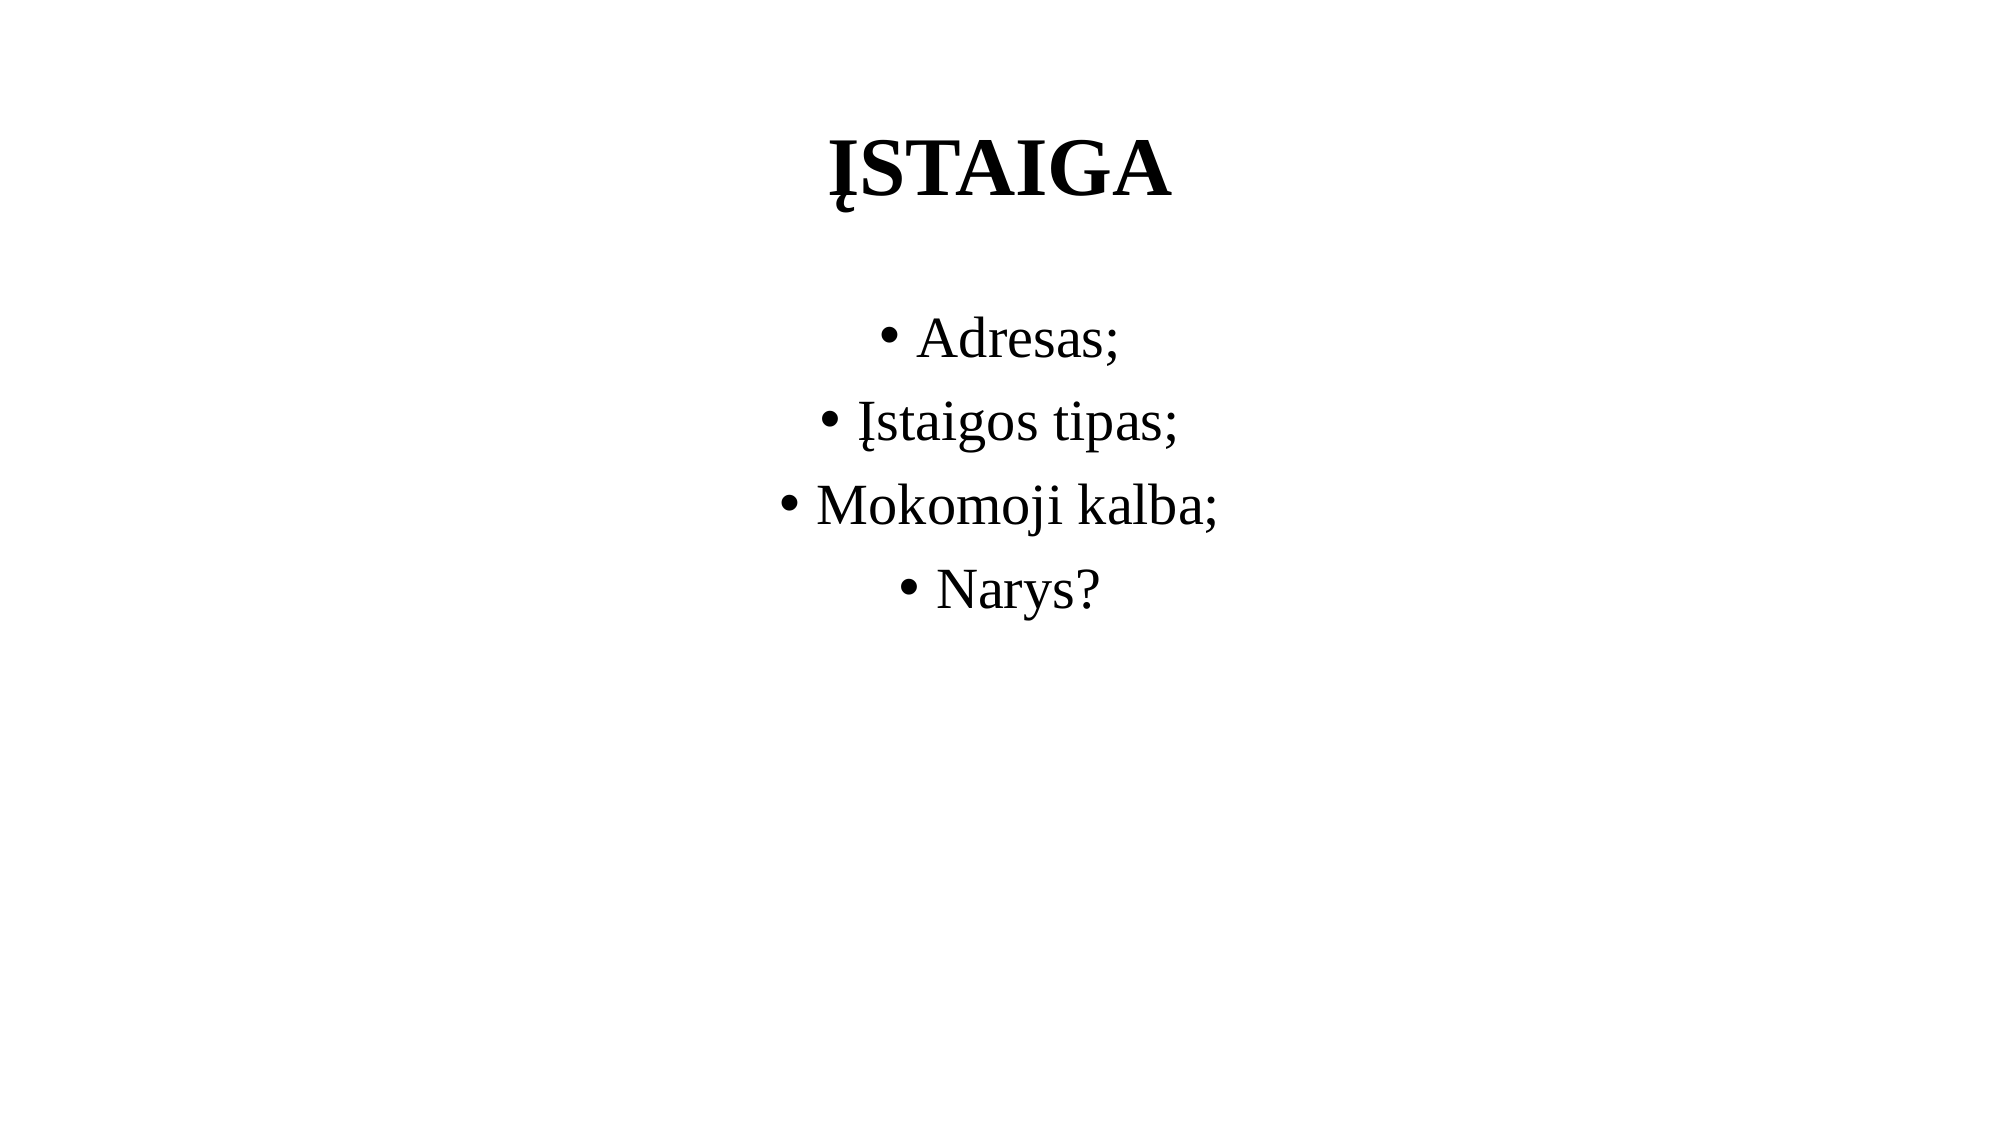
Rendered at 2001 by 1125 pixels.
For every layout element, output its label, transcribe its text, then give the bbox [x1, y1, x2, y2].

title ĮSTAIGA [137, 59, 1863, 278]
list Adresas; Įstaigos tipas; Mokomoji kalba; Narys? [137, 299, 1863, 1014]
